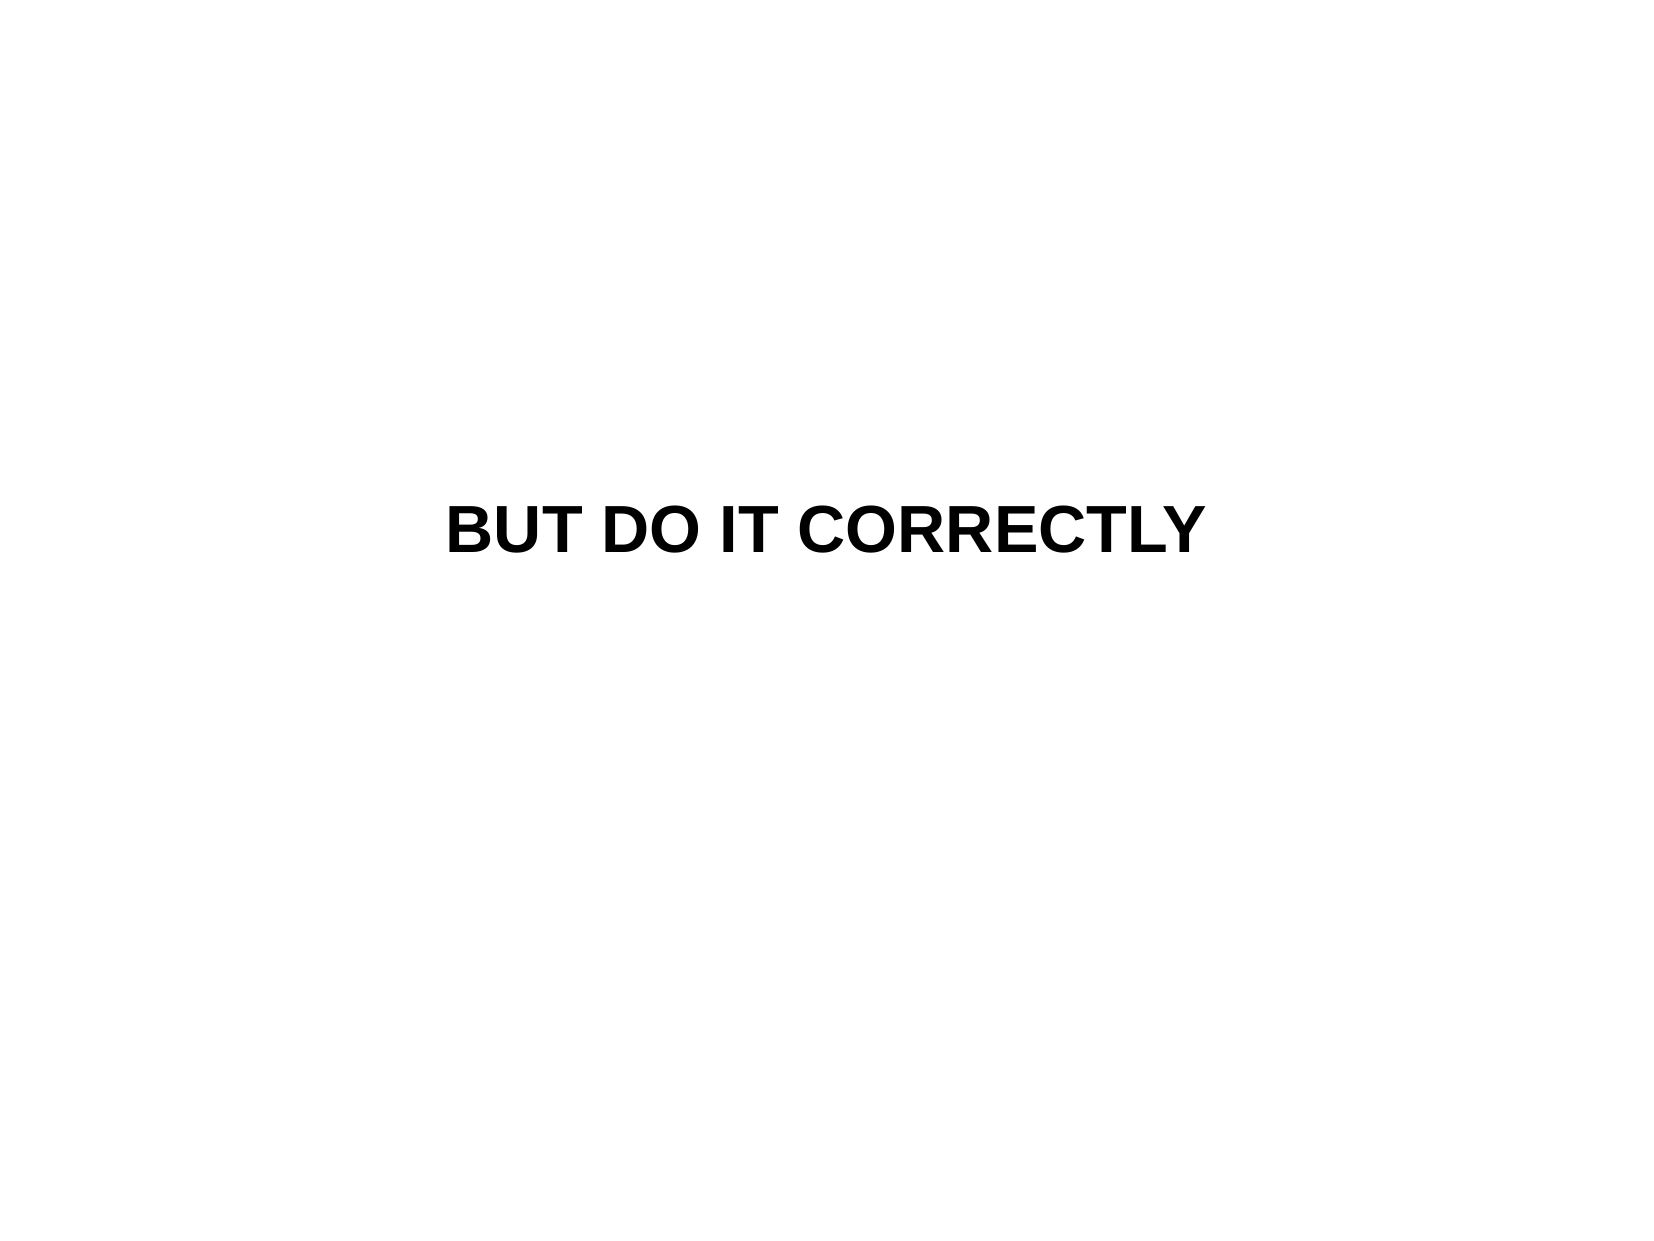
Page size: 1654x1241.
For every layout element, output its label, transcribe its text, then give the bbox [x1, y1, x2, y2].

subtitle BUT DO IT CORRECTLY [82, 49, 1571, 1010]
